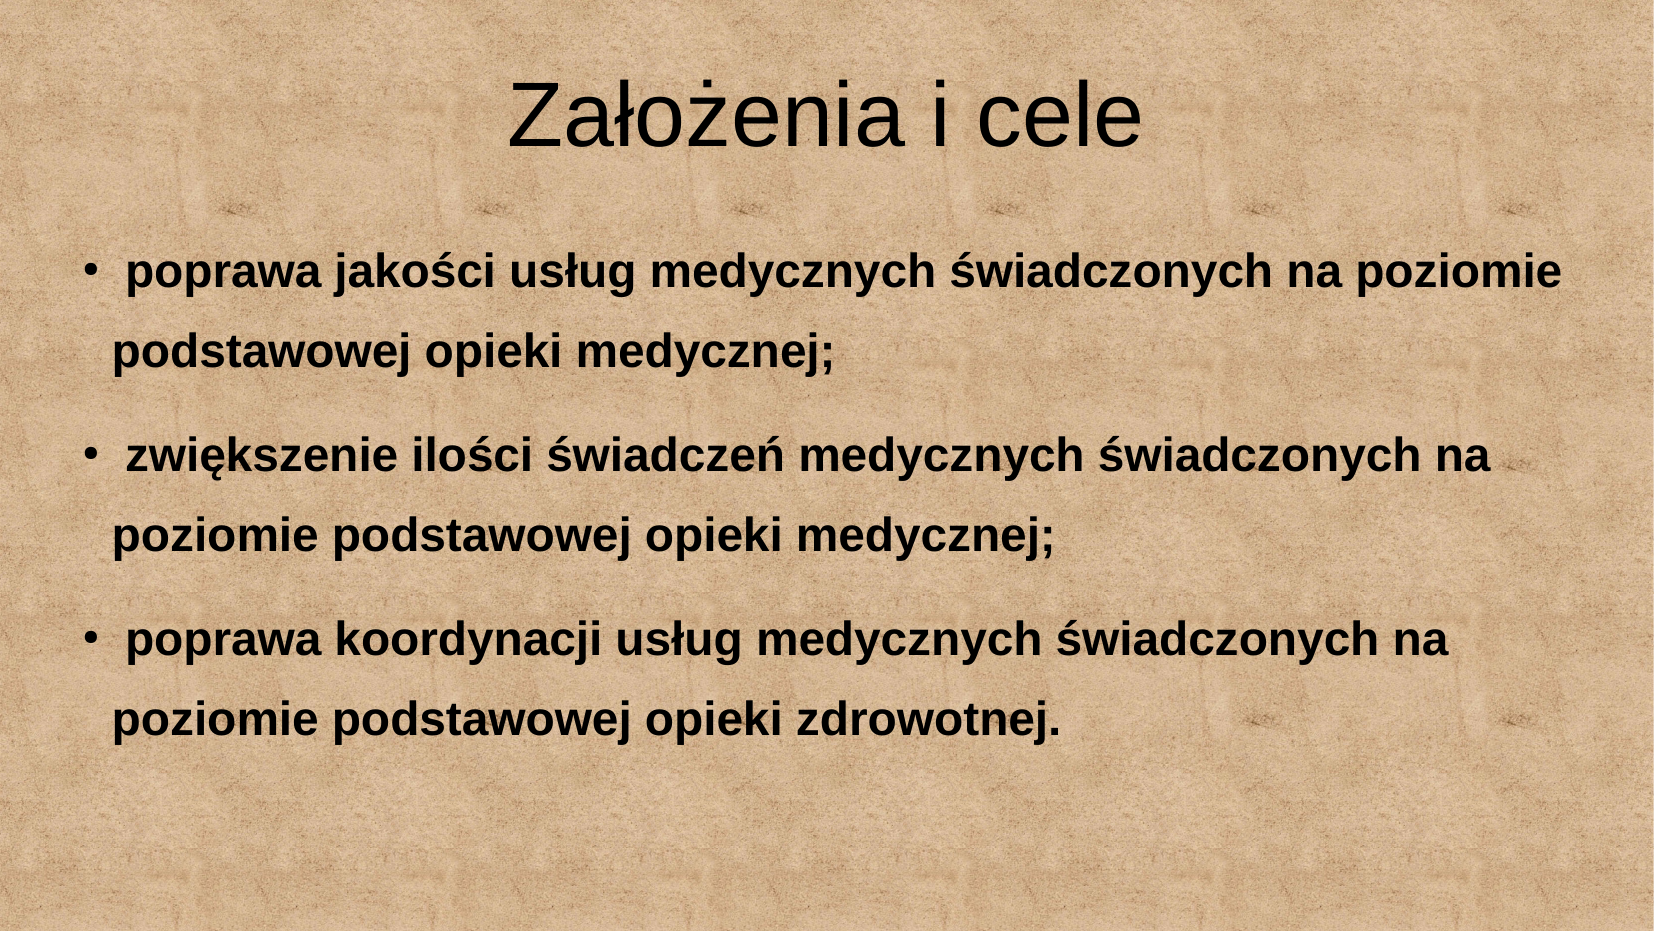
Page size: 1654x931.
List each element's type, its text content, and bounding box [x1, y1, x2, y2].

picture [0, 0, 1654, 931]
title Założenia i cele [82, 37, 1571, 193]
list poprawa jakości usług medycznych świadczonych na poziomie podstawowej opieki medycznej; zwiększenie ilości świadczeń medycznych świadczonych na poziomie podstawowej opieki medycznej; poprawa koordynacji usług medycznych świadczonych na poziomie podstawowej opieki zdrowotnej. [82, 217, 1571, 758]
